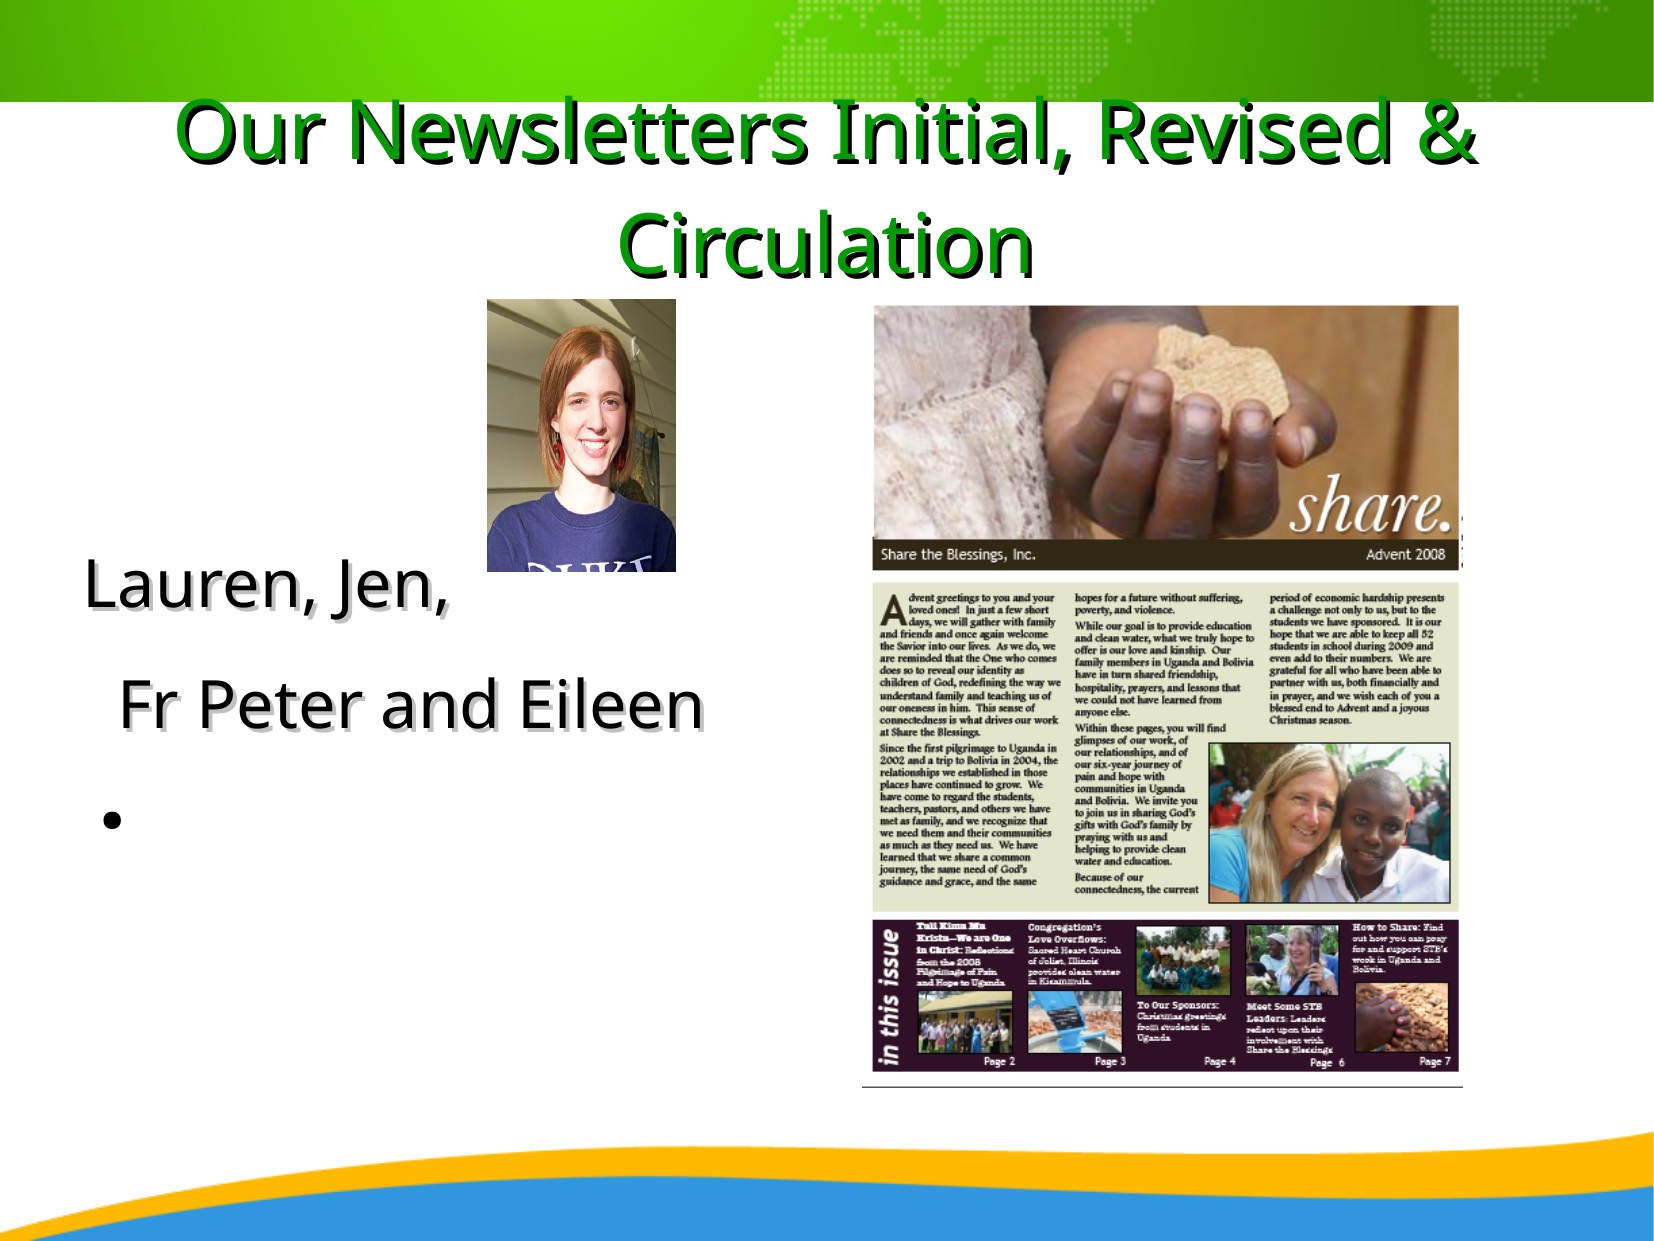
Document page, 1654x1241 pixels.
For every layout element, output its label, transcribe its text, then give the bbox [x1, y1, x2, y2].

title Our Newsletters Initial, Revised & Circulation [37, 112, 1613, 257]
list Lauren, Jen, Fr Peter and Eileen [82, 296, 1571, 1088]
picture [487, 299, 676, 572]
picture [0, 0, 1654, 102]
picture [862, 299, 1463, 1088]
picture [0, 1132, 1654, 1241]
